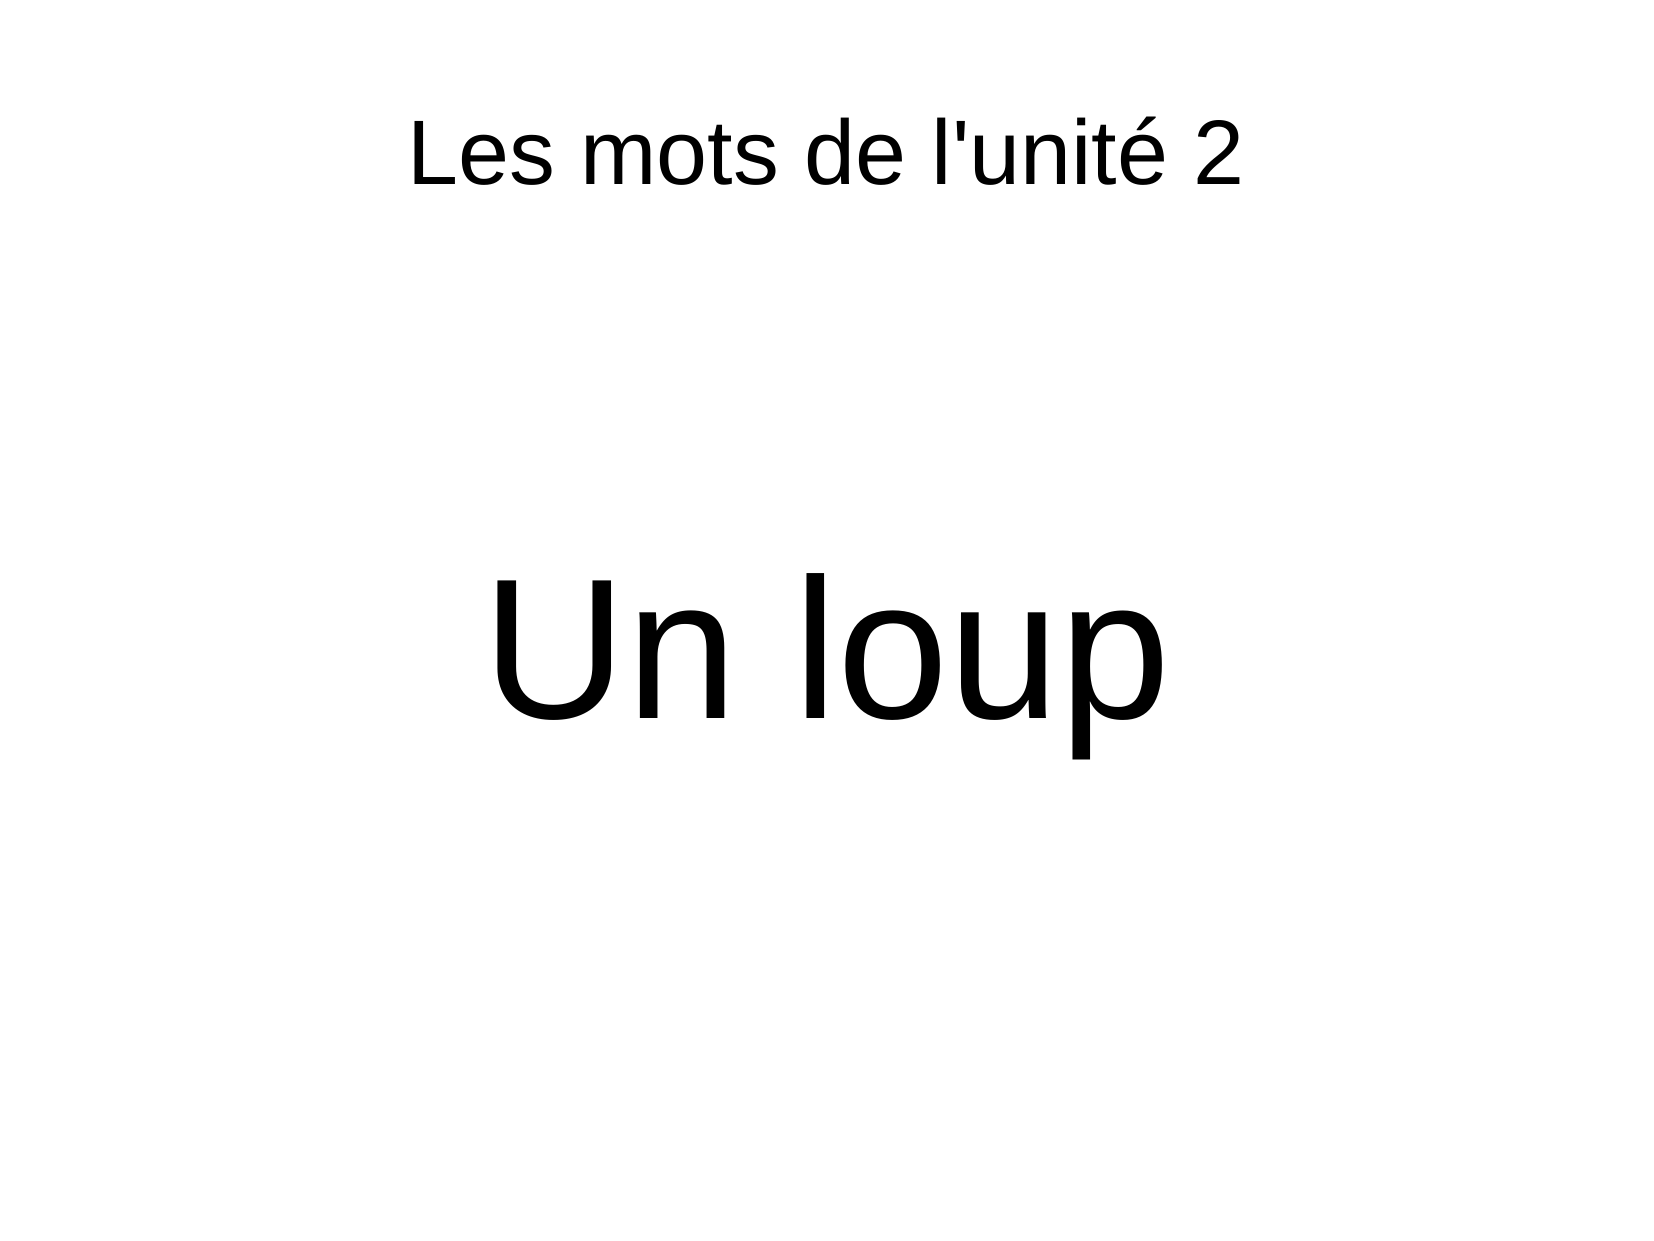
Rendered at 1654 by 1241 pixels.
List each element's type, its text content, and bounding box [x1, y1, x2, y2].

title Les mots de l'unité 2 [82, 49, 1571, 257]
subtitle Un loup [82, 290, 1571, 1010]
